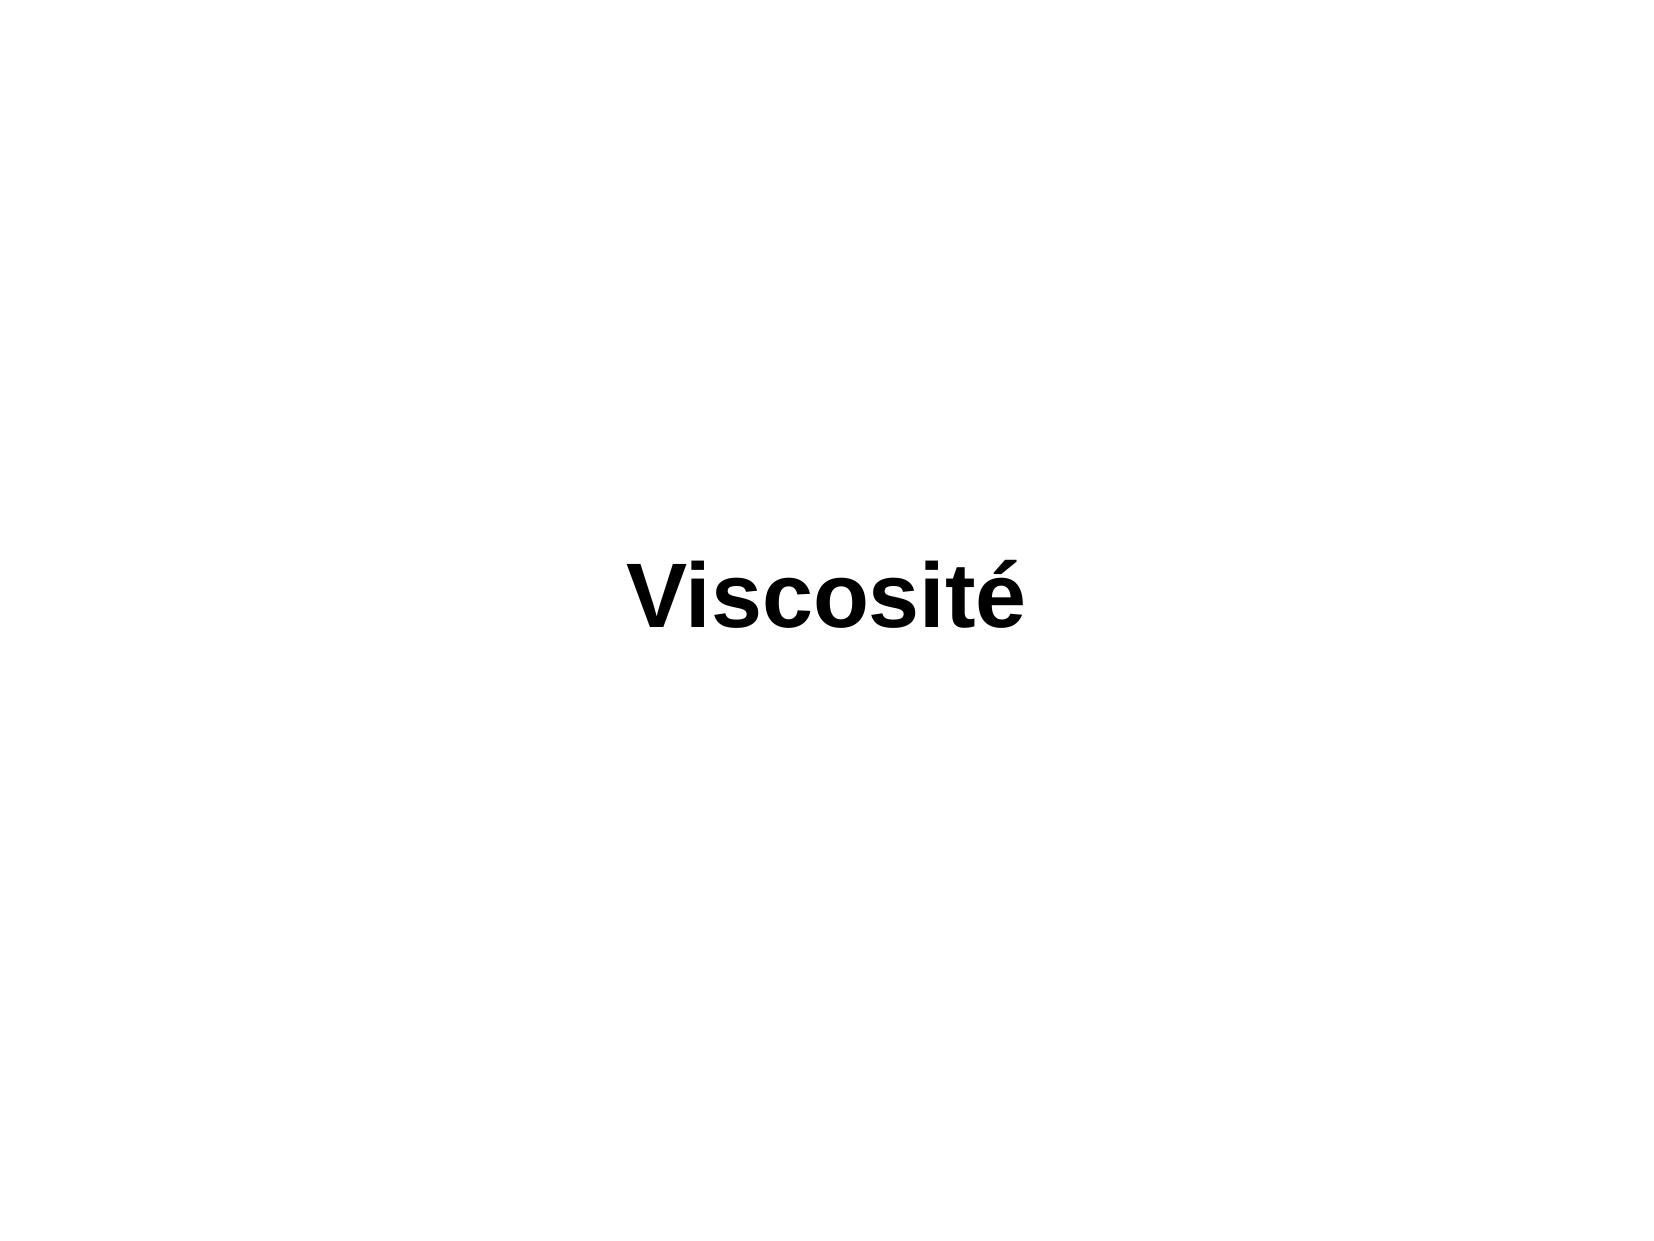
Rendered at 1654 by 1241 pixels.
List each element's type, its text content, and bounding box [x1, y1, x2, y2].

text_box Viscosité [0, 537, 1654, 655]
